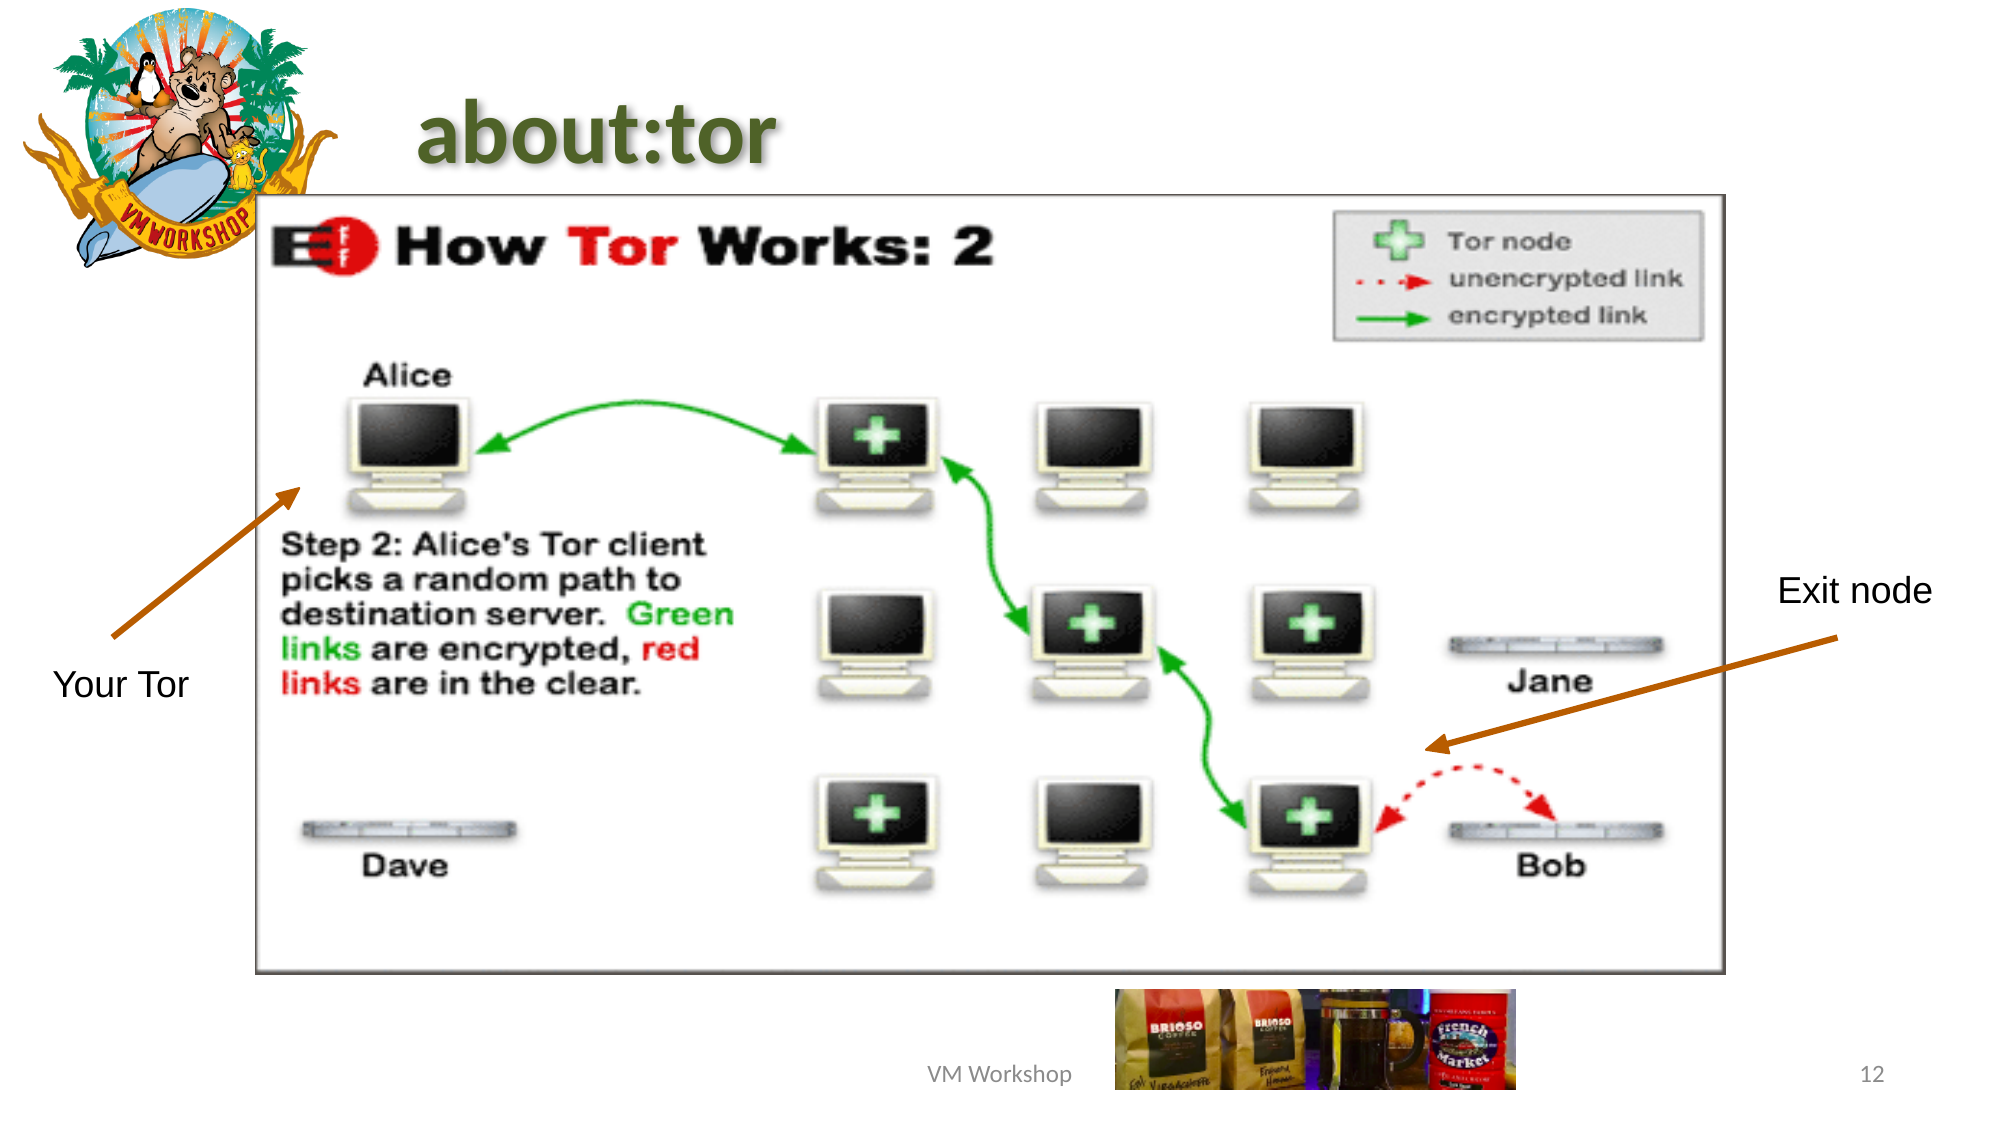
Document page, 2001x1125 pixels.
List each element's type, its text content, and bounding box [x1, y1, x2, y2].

picture [1115, 989, 1516, 1090]
text_box Your Tor [37, 655, 226, 713]
title about:tor [400, 62, 1930, 192]
text_box Exit node [1762, 562, 1969, 620]
picture [23, 8, 1726, 976]
